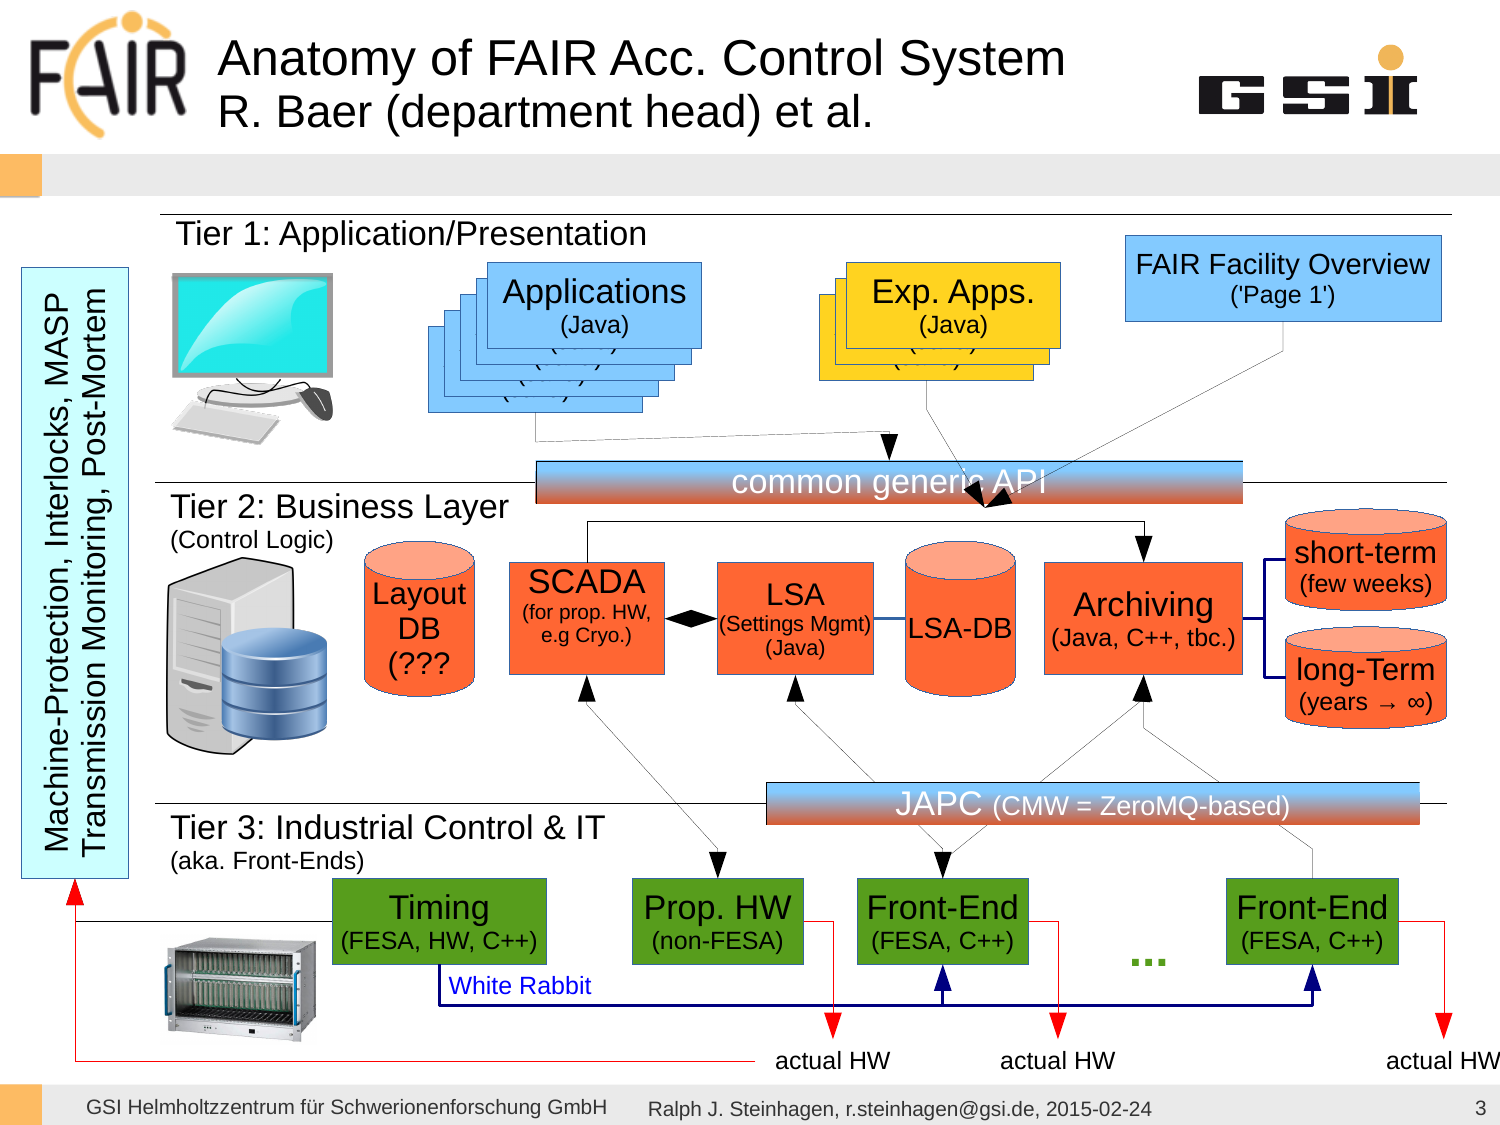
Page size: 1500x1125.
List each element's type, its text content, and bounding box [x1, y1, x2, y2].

text_box Exp. Apps. (Java) [846, 262, 1061, 349]
text_box long-Term (years → ∞) [1285, 640, 1447, 729]
text_box actual HW [755, 1039, 911, 1083]
text_box Applications (Java) [487, 262, 702, 349]
text_box Applications (Java) [428, 326, 643, 413]
text_box Applications (Java) [476, 278, 692, 365]
text_box Applications (Java) [835, 278, 1050, 365]
picture [166, 557, 327, 755]
text_box Applications (Java) [819, 294, 1034, 381]
text_box common generic API [1010, 460, 1243, 504]
text_box common generic API [535, 460, 979, 504]
text_box LSA (Settings Mgmt) (Java) [717, 562, 874, 675]
text_box FAIR Facility Overview ('Page 1') [1125, 235, 1442, 322]
text_box LSA-DB [905, 562, 1016, 697]
text_box JAPC (CMW = ZeroMQ-based) [766, 782, 1420, 826]
text_box ... [1114, 916, 1206, 986]
text_box Prop. HW (non-FESA) [632, 878, 804, 965]
text_box short-term (few weeks) [1285, 523, 1447, 611]
text_box Archiving (Java, C++, tbc.) [1044, 562, 1243, 675]
text_box White Rabbit [433, 964, 609, 1008]
text_box SCADA (for prop. HW, e.g Cryo.) [509, 562, 665, 675]
picture [171, 273, 333, 445]
text_box Machine-Protection, Interlocks, MASP Transmission Monitoring, Post-Mortem [21, 267, 129, 879]
text_box Timing (FESA, HW, C++) [332, 878, 547, 965]
text_box Front-End (FESA, C++) [857, 878, 1029, 965]
text_box actual HW [980, 1039, 1136, 1083]
picture [160, 934, 317, 1045]
text_box Applications (Java) [444, 310, 659, 397]
picture [30, 9, 187, 141]
text_box actual HW [1366, 1039, 1500, 1083]
text_box Applications (Java) [460, 294, 675, 381]
text_box Front-End (FESA, C++) [1226, 878, 1399, 965]
text_box common generic API [958, 460, 1073, 504]
title Anatomy of FAIR Acc. Control System R. Baer (department head) et al. [217, 20, 1180, 147]
text_box Layout DB (??? [364, 562, 475, 697]
picture [1197, 42, 1419, 117]
